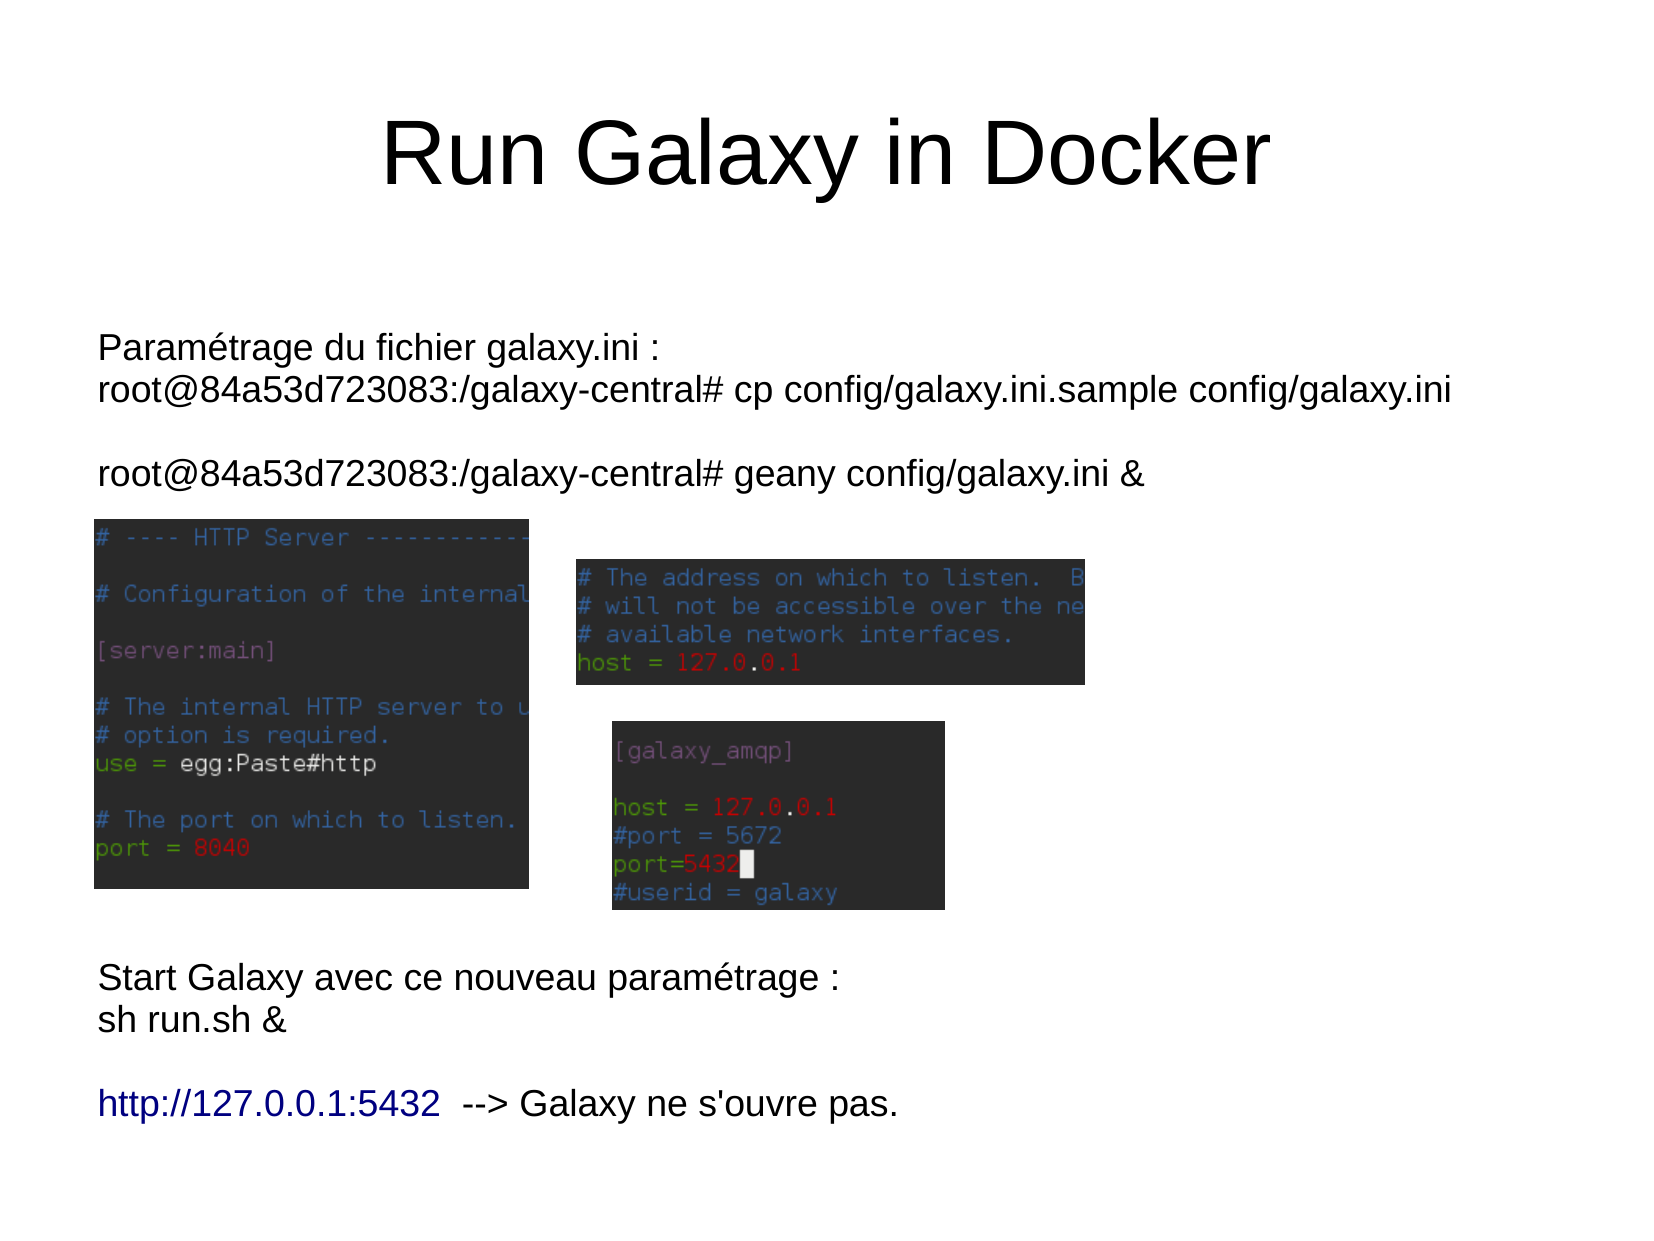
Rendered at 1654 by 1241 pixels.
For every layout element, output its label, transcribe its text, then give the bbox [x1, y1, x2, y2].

title Run Galaxy in Docker [82, 49, 1571, 257]
picture [612, 721, 945, 910]
picture [94, 519, 529, 889]
picture [576, 559, 1085, 685]
text_box Paramétrage du fichier galaxy.ini : root@84a53d723083:/galaxy-central# cp config/galaxy.ini.sample config/galaxy.ini root@84a53d723083:/galaxy-central# geany config/galaxy.ini & Start Galaxy avec ce nouveau paramétrage : sh run.sh & http://127.0.0.1:5432 --> Galaxy ne s'ouvre pas. [82, 318, 1465, 1241]
